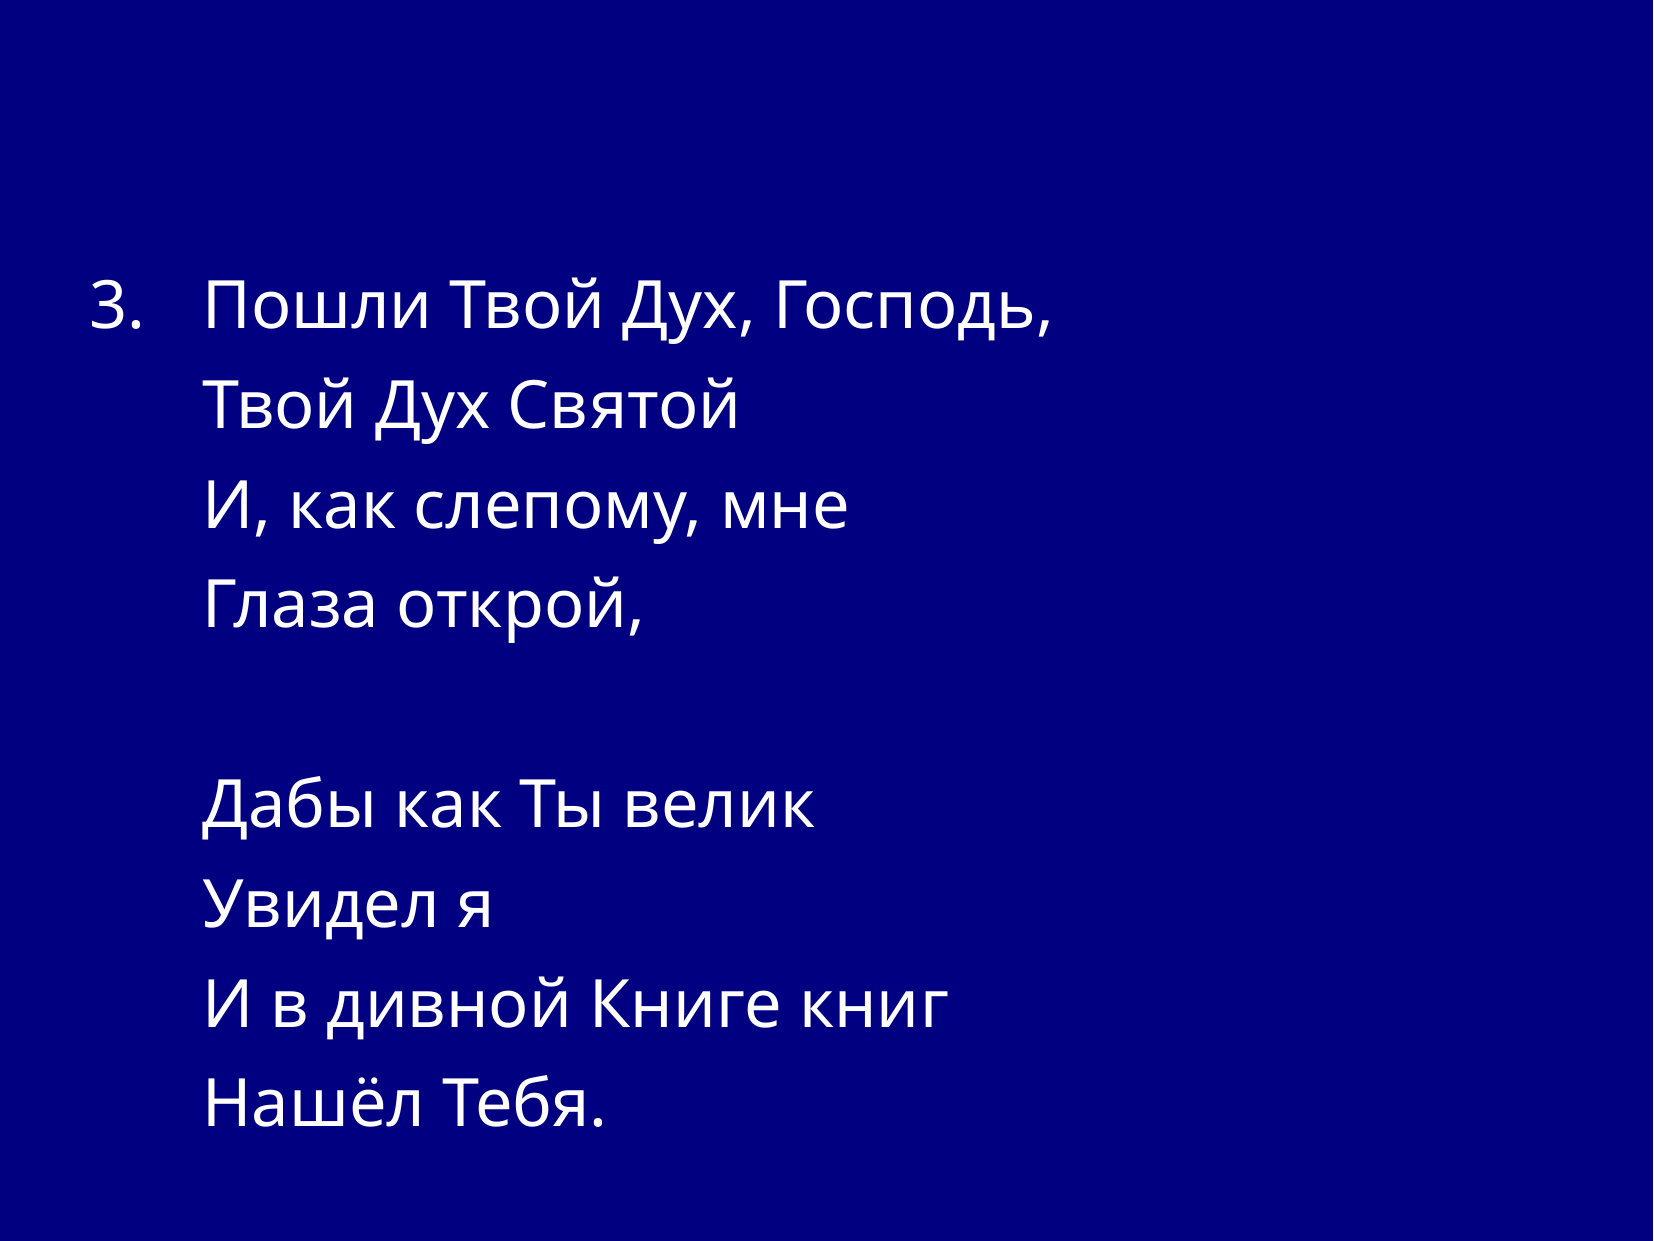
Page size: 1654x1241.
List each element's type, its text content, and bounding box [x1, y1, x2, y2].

text_box 3. Пошли Твой Дух, Господь, Твой Дух Святой И, как слепому, мне Глаза открой, Дабы как Ты велик Увидел я И в дивной Книге книг Нашёл Тебя. [75, 150, 1576, 1163]
